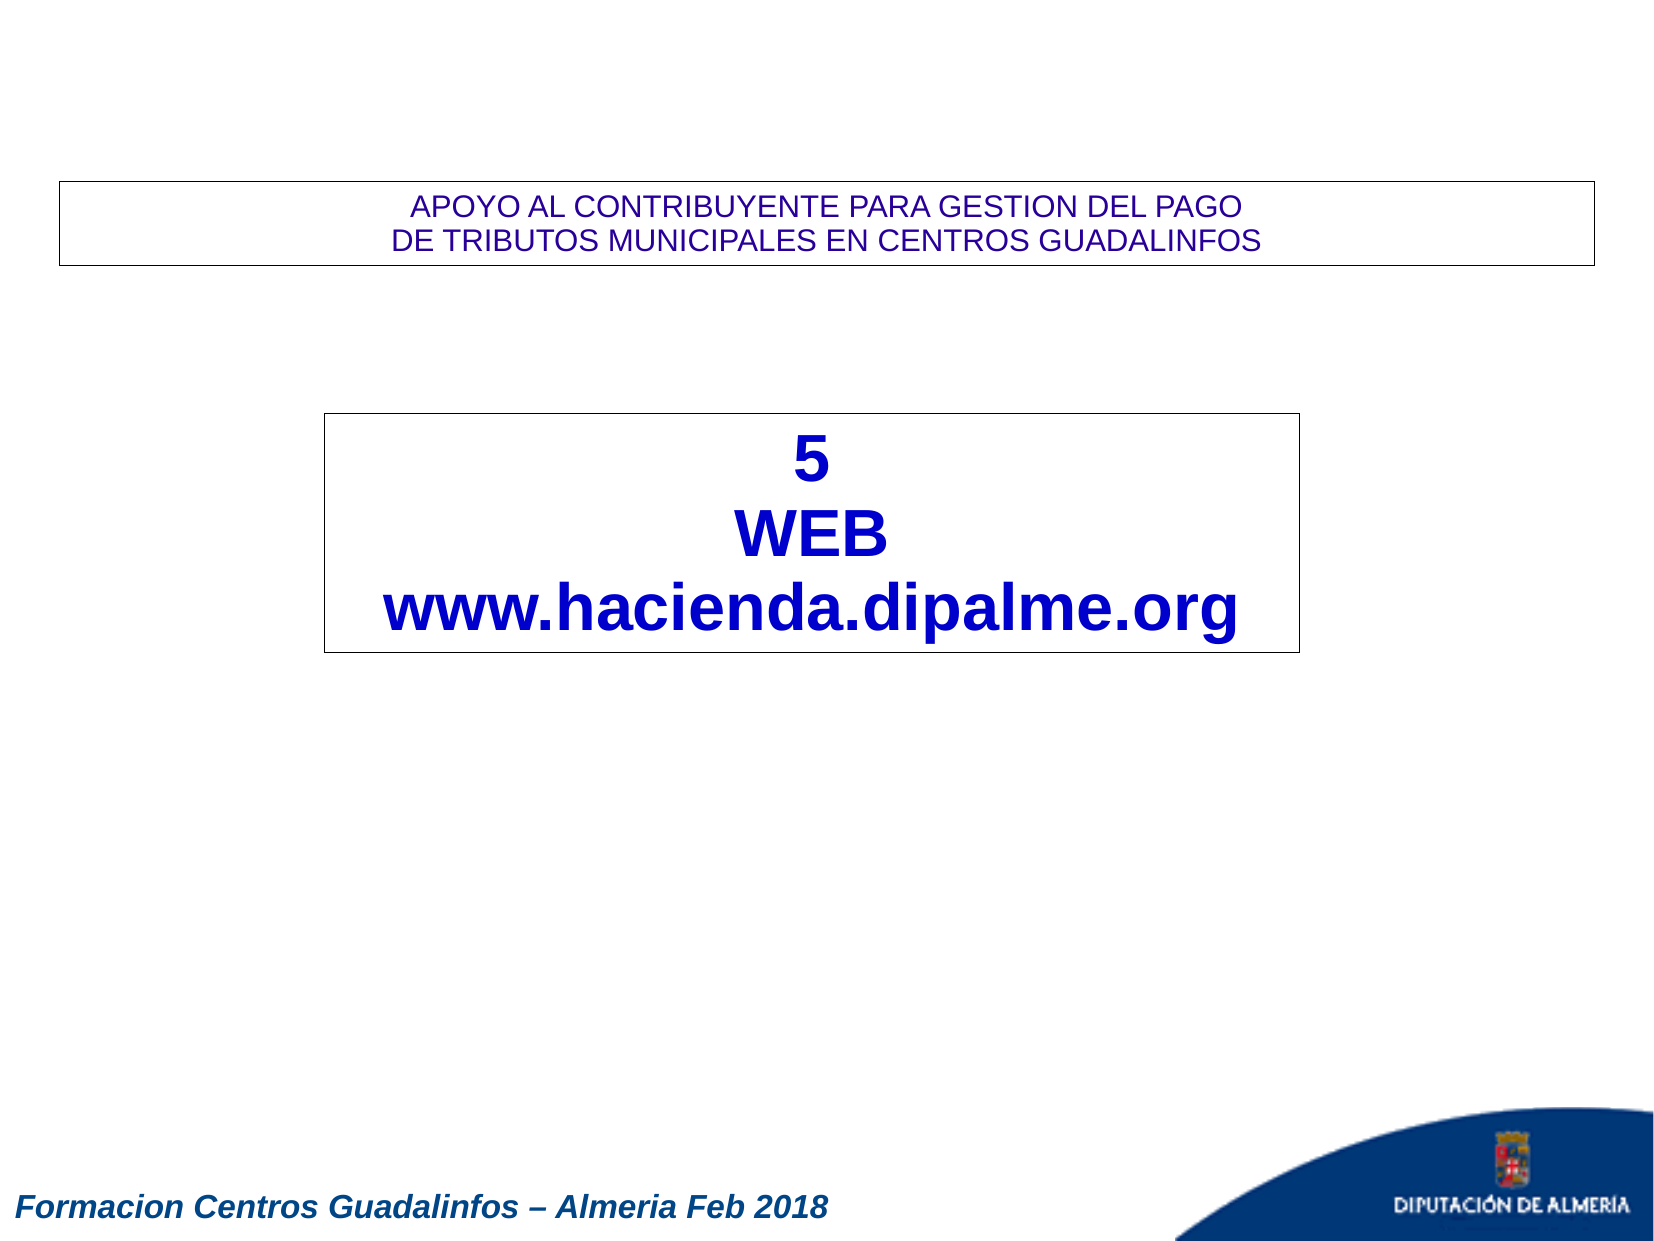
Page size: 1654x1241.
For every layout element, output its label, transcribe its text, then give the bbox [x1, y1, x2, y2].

picture [1175, 1107, 1654, 1241]
text_box Formacion Centros Guadalinfos – Almeria Feb 2018 [0, 1181, 845, 1234]
text_box 5 WEB www.hacienda.dipalme.org [324, 413, 1300, 653]
text_box APOYO AL CONTRIBUYENTE PARA GESTION DEL PAGO DE TRIBUTOS MUNICIPALES EN CENTROS GUADALINFOS [59, 181, 1595, 266]
